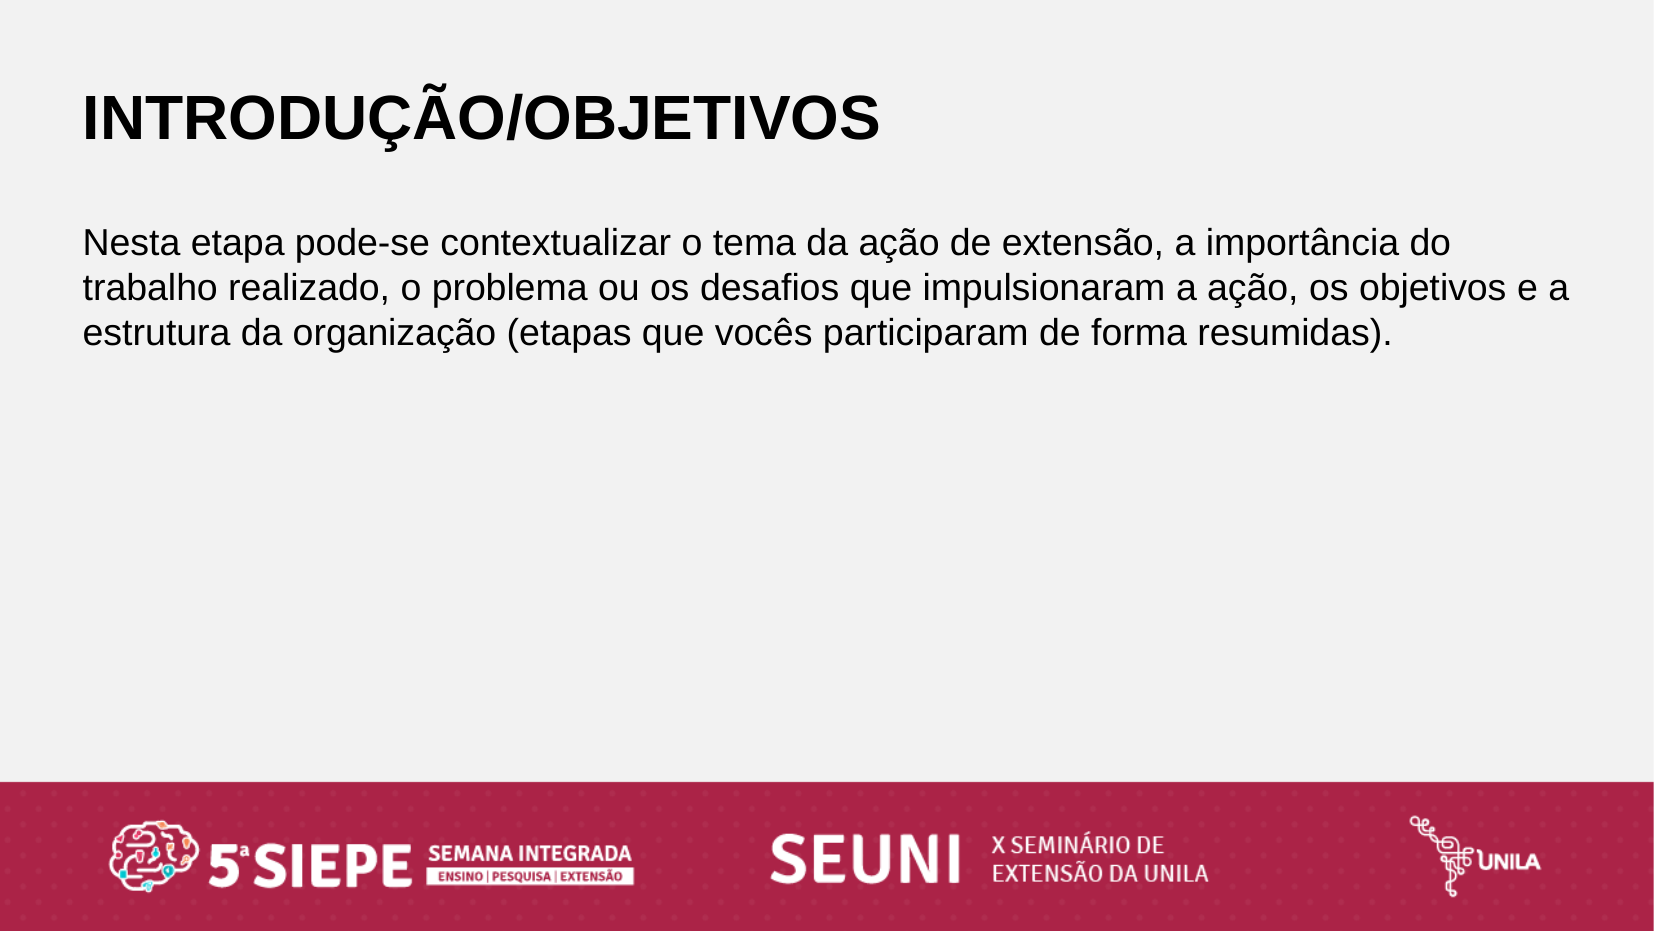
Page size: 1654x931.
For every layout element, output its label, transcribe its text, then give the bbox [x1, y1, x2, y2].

text_box Nesta etapa pode-se contextualizar o tema da ação de extensão, a importância do trabalho realizado, o problema ou os desafios que impulsionaram a ação, os objetivos e a estrutura da organização (etapas que vocês participaram de forma resumidas). [82, 217, 1571, 757]
picture [0, 0, 1654, 931]
text_box INTRODUÇÃO/OBJETIVOS [82, 37, 1571, 193]
